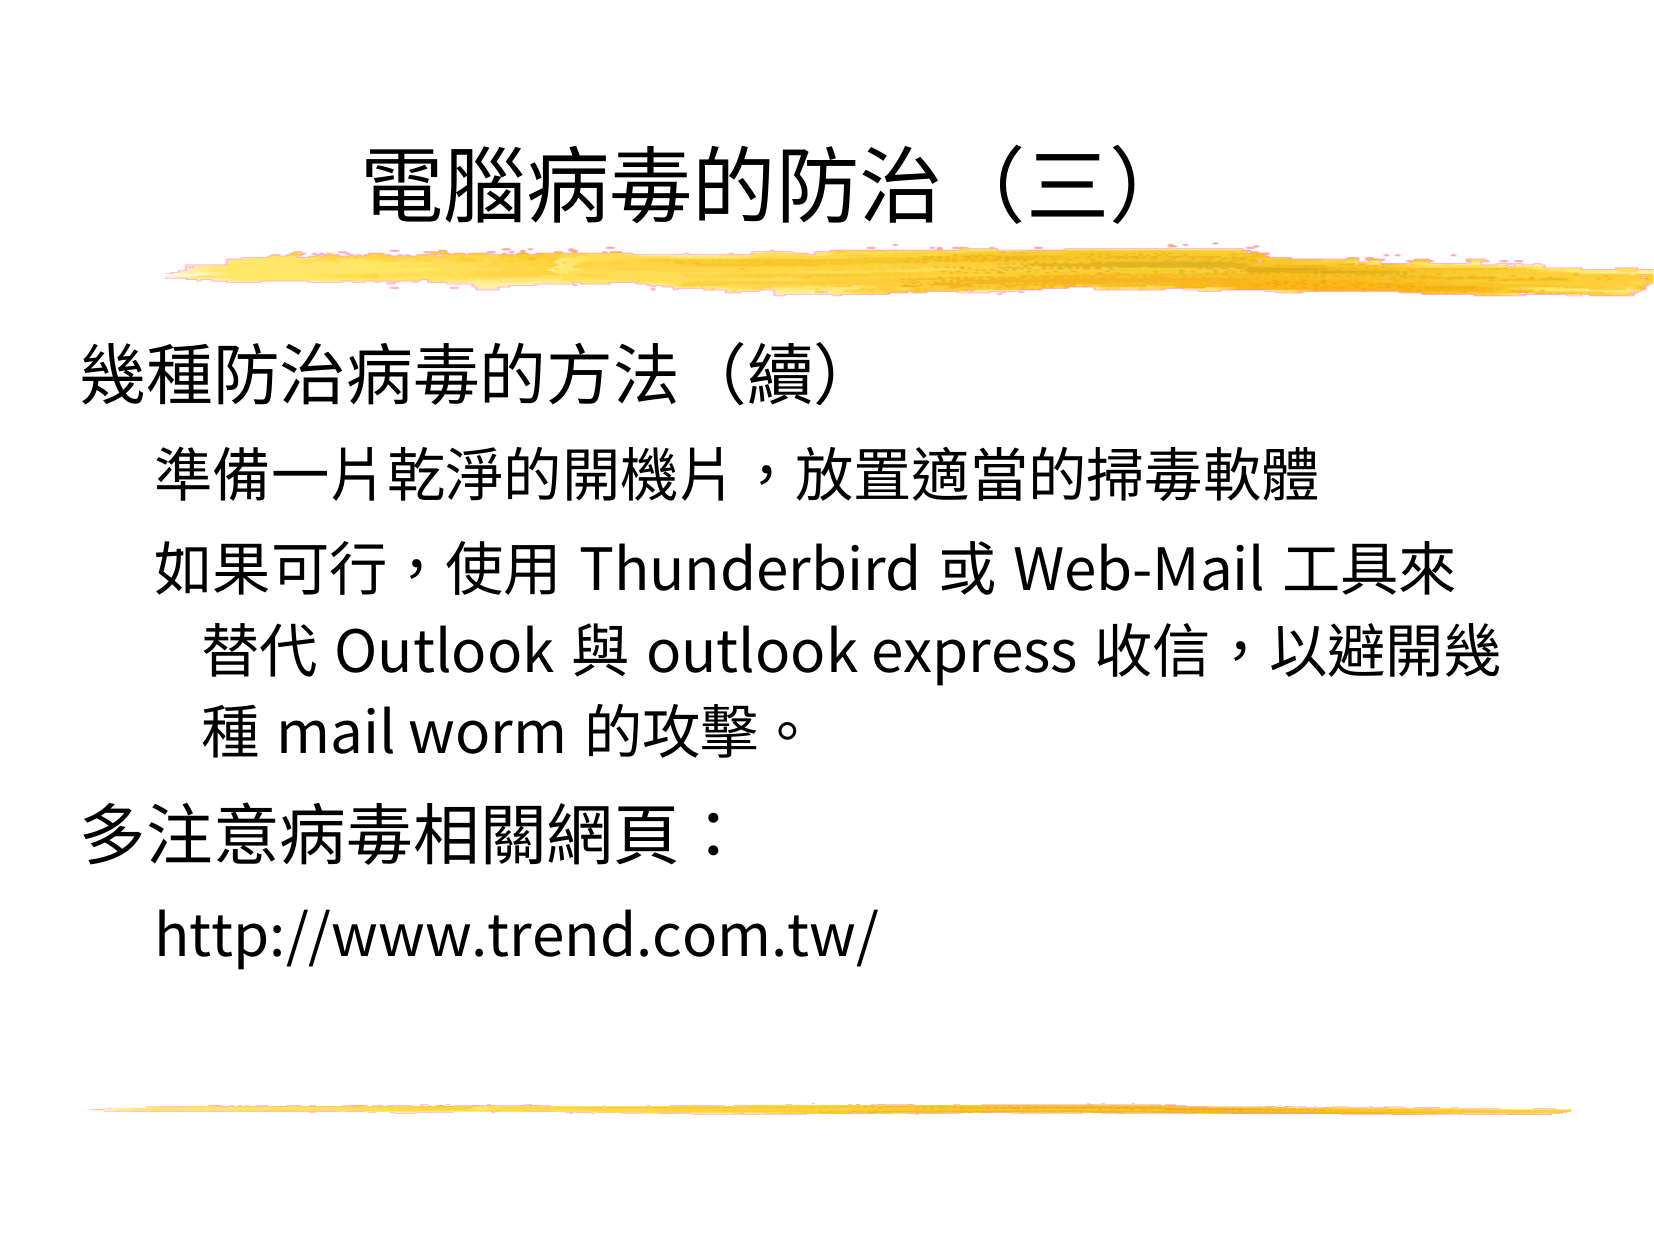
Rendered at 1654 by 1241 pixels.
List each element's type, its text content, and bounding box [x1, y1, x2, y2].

picture [165, 237, 1654, 308]
picture [1530, 1102, 1571, 1117]
title 電腦病毒的防治（三） [73, 41, 1479, 249]
list 幾種防治病毒的方法（續） 準備一片乾淨的開機片，放置適當的掃毒軟體 如果可行，使用Thunderbird或Web-Mail工具來替代Outlook與outlook express收信，以避開幾種mail worm的攻擊。 多注意病毒相關網頁： http://www.trend.com.tw/ [64, 316, 1530, 1149]
